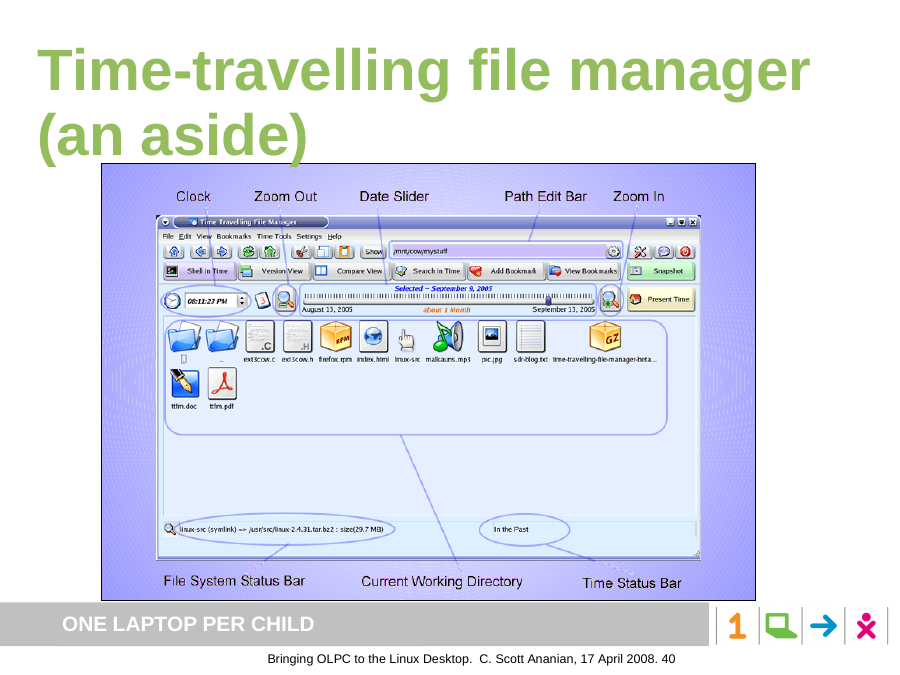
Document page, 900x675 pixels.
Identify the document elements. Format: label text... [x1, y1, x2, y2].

text_box [101, 168, 756, 601]
title Time-travelling file manager (an aside) [37, 37, 856, 168]
picture [709, 598, 897, 654]
picture [156, 172, 701, 601]
